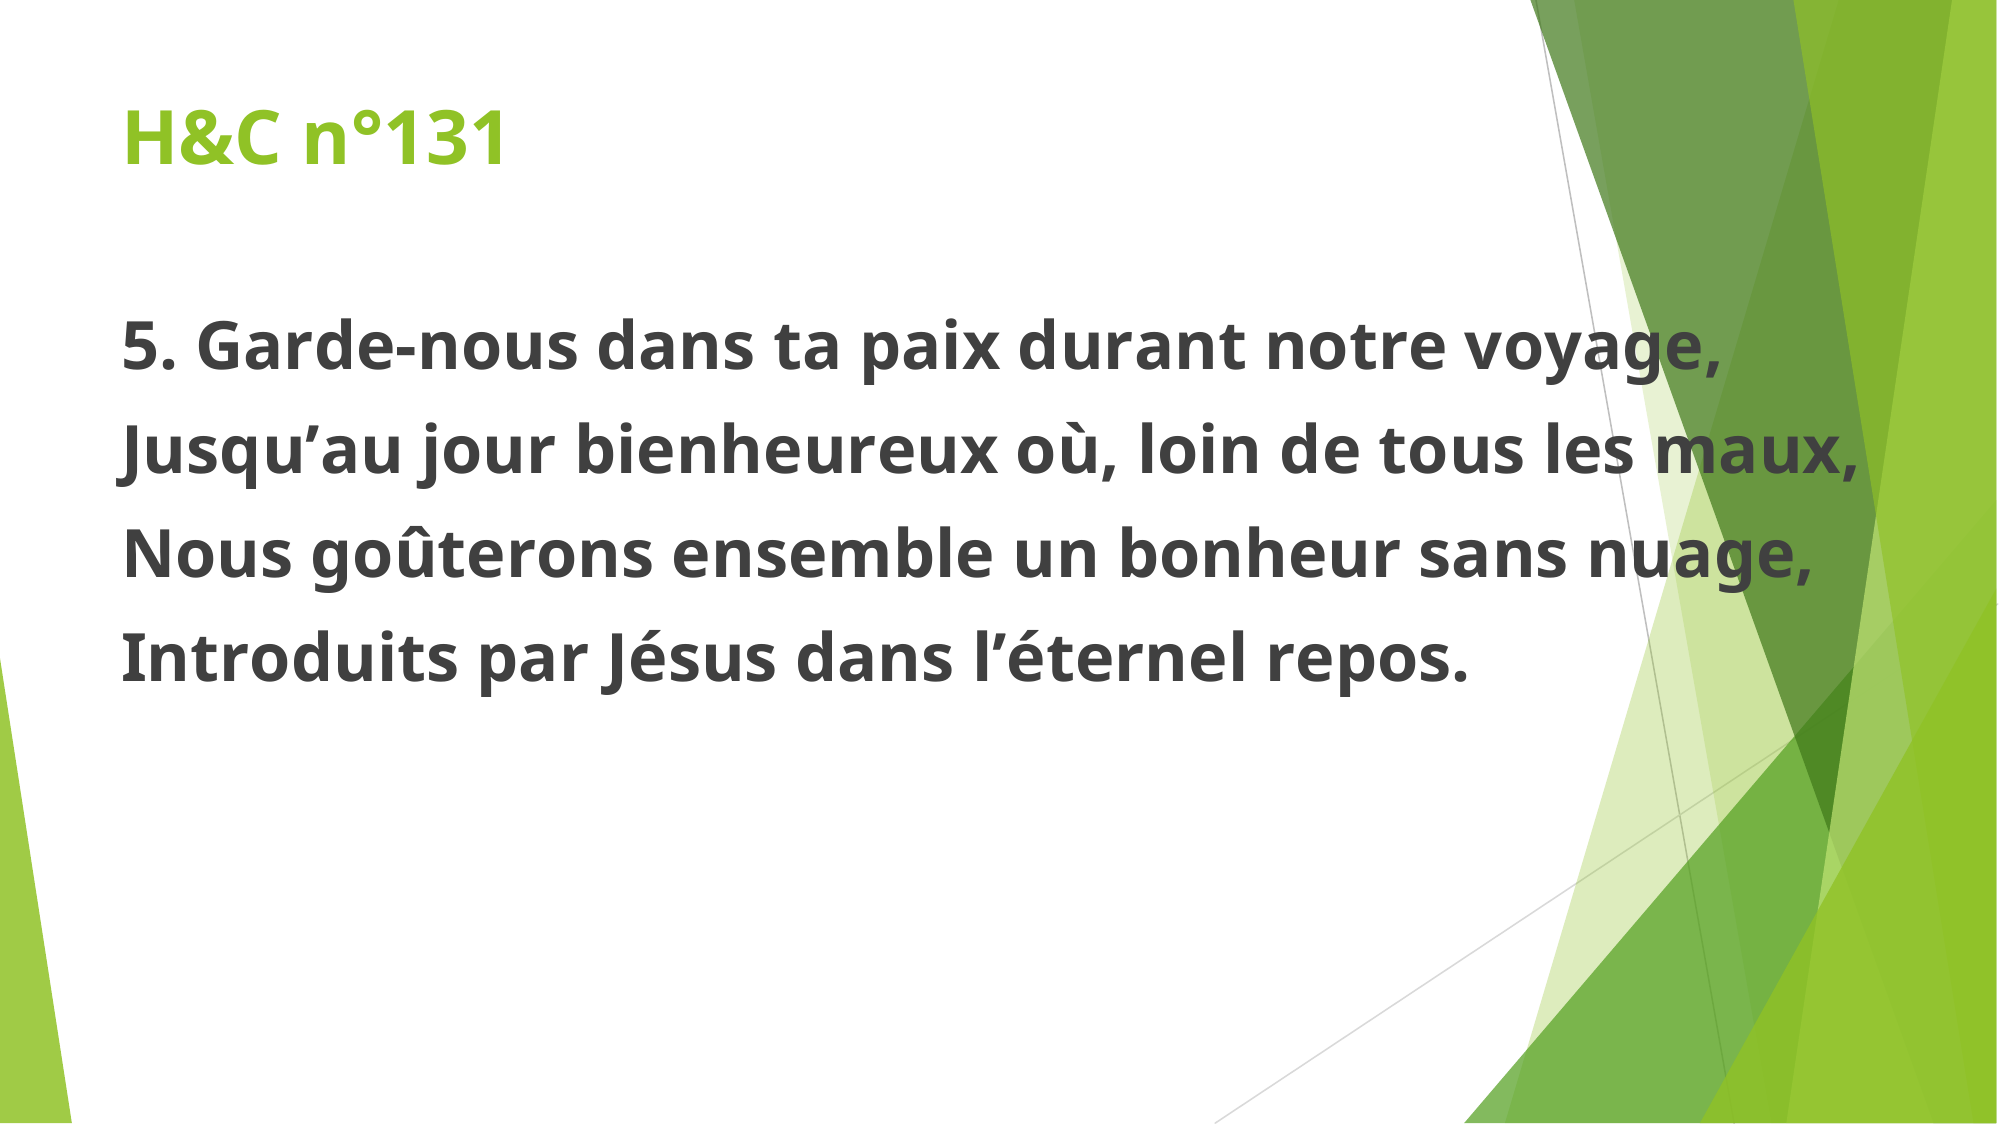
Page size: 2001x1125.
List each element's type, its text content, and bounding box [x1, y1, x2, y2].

text_box H&C n°131 [106, 82, 603, 189]
text_box 5. Garde-nous dans ta paix durant notre voyage, Jusqu’au jour bienheureux où, loin de tous les maux, Nous goûterons ensemble un bonheur sans nuage, Introduits par Jésus dans l’éternel repos. [106, 283, 1985, 1075]
